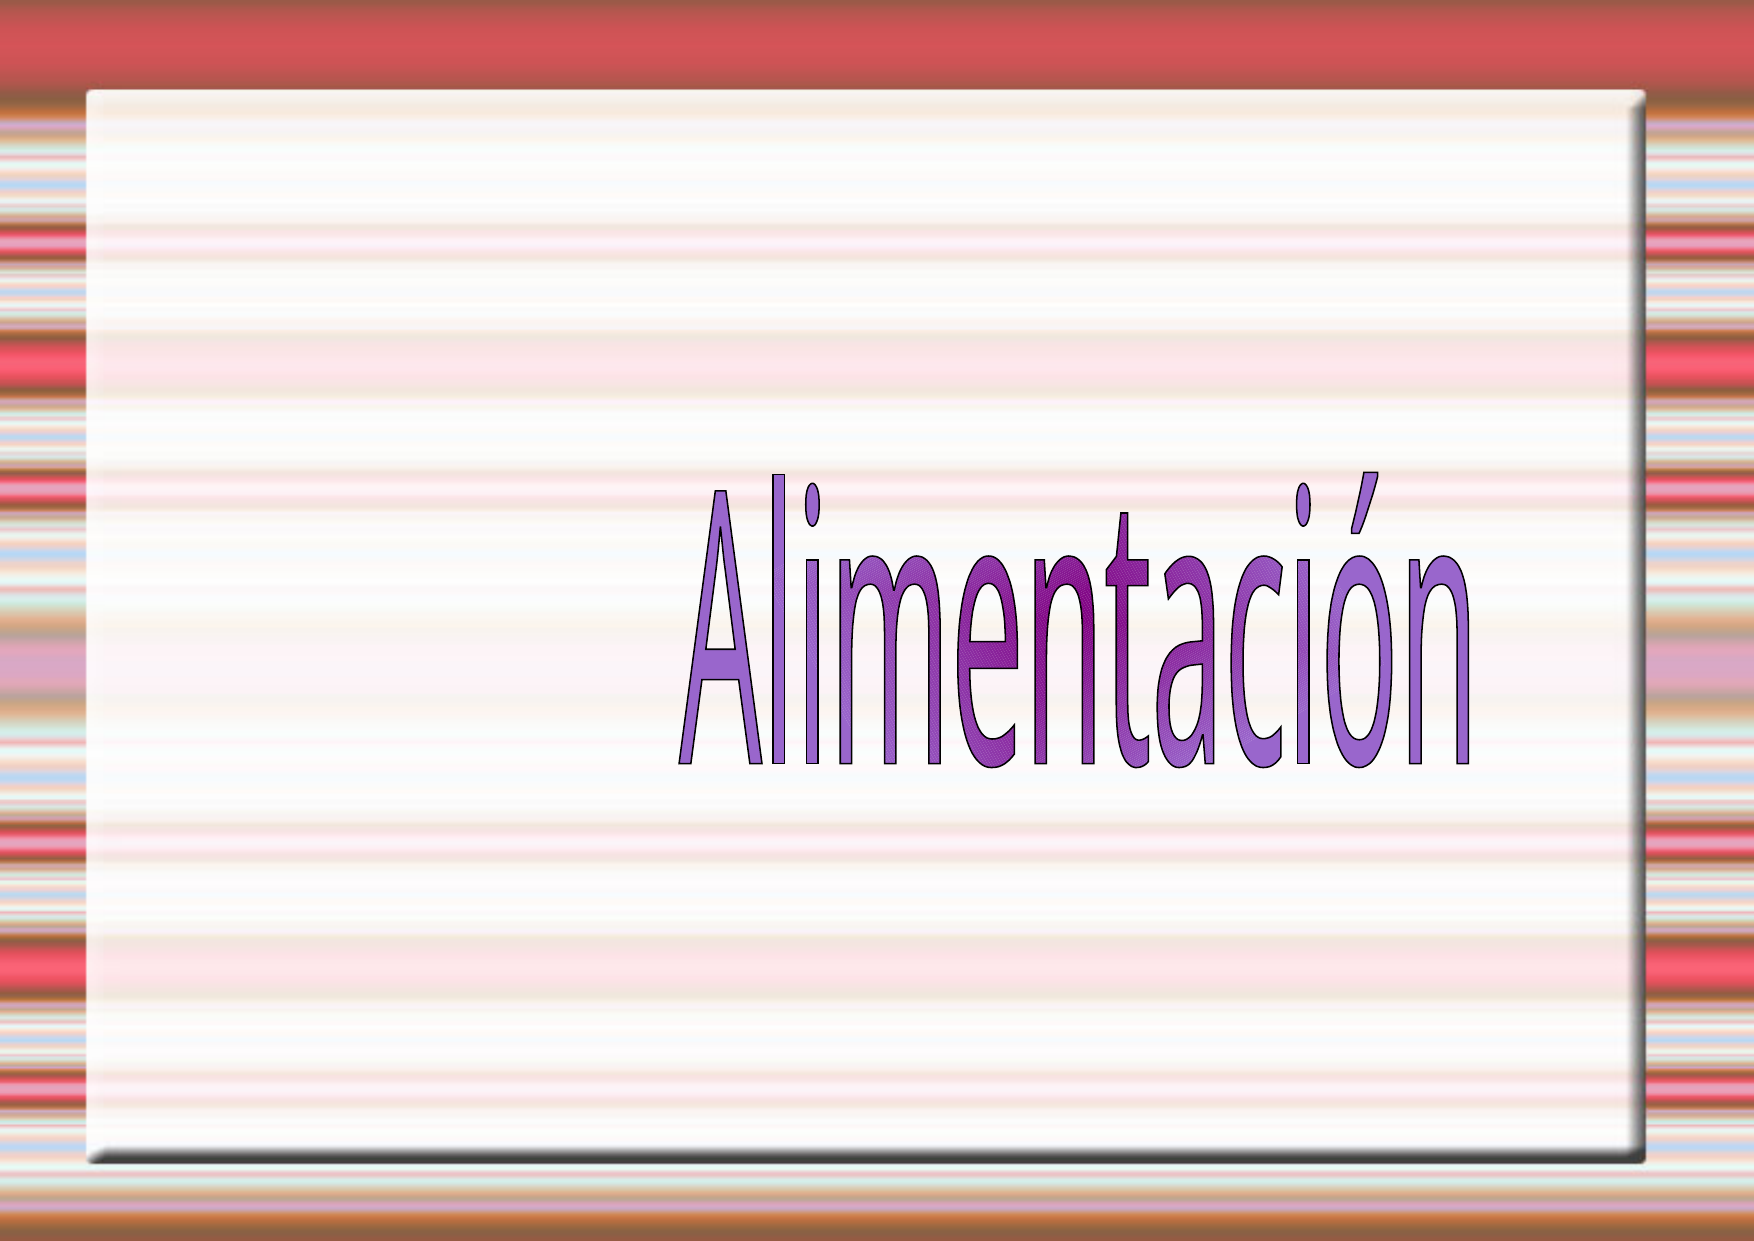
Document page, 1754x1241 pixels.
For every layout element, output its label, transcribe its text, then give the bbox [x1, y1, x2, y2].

text_box Alimentación [805, 483, 820, 527]
text_box Alimentación [1351, 472, 1378, 534]
text_box Alimentación [1035, 556, 1094, 764]
text_box Alimentación [1157, 556, 1214, 768]
text_box Alimentación [1296, 483, 1311, 527]
text_box Alimentación [1231, 556, 1283, 768]
text_box Alimentación [1106, 513, 1149, 768]
text_box Alimentación [679, 490, 762, 764]
text_box Alimentación [1409, 556, 1469, 764]
text_box Alimentación [1297, 559, 1309, 764]
text_box Alimentación [1327, 556, 1392, 768]
text_box Alimentación [840, 556, 941, 764]
text_box Alimentación [957, 556, 1018, 768]
text_box Alimentación [773, 474, 785, 764]
text_box Alimentación [806, 559, 819, 764]
picture [0, 0, 1754, 1241]
